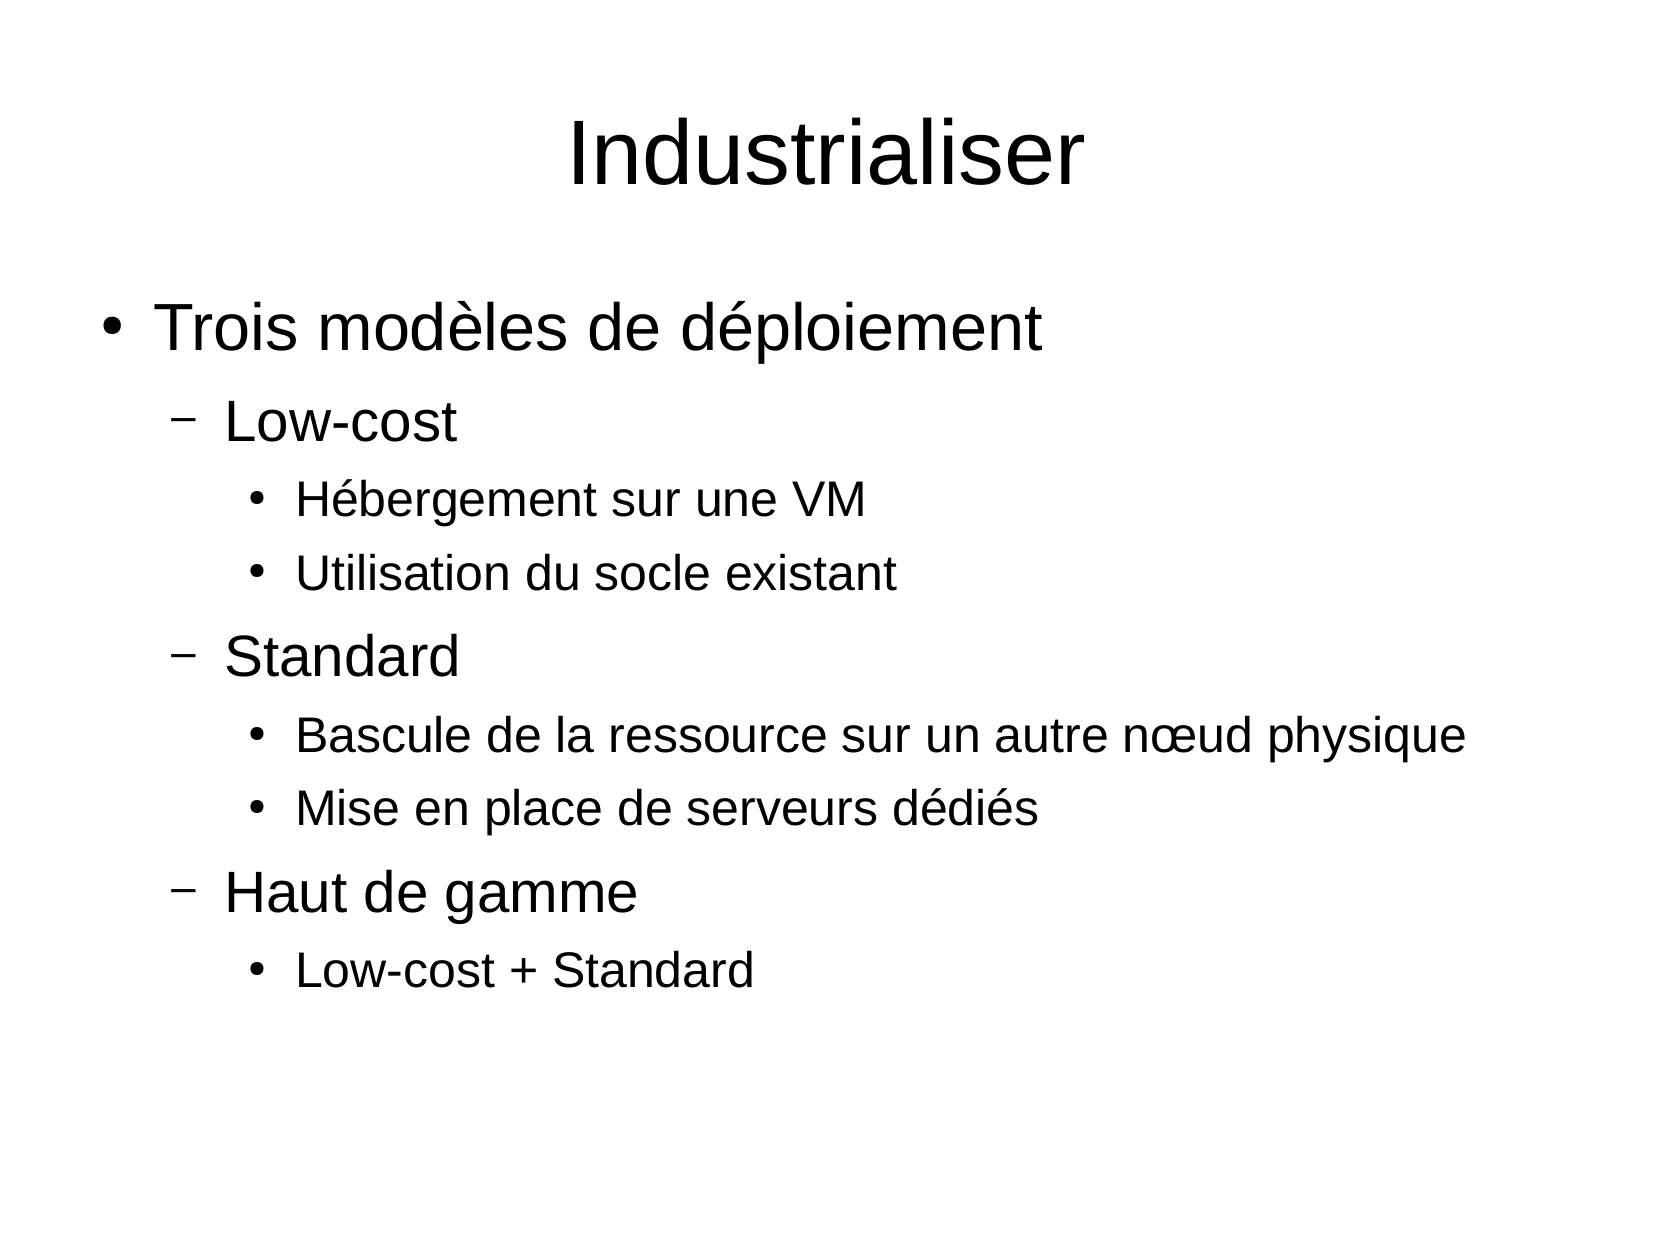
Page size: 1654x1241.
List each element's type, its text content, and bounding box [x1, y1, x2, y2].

list Trois modèles de déploiement Low-cost Hébergement sur une VM Utilisation du socle existant Standard Bascule de la ressource sur un autre nœud physique Mise en place de serveurs dédiés Haut de gamme Low-cost + Standard [82, 290, 1571, 1010]
title Industrialiser [82, 49, 1571, 257]
